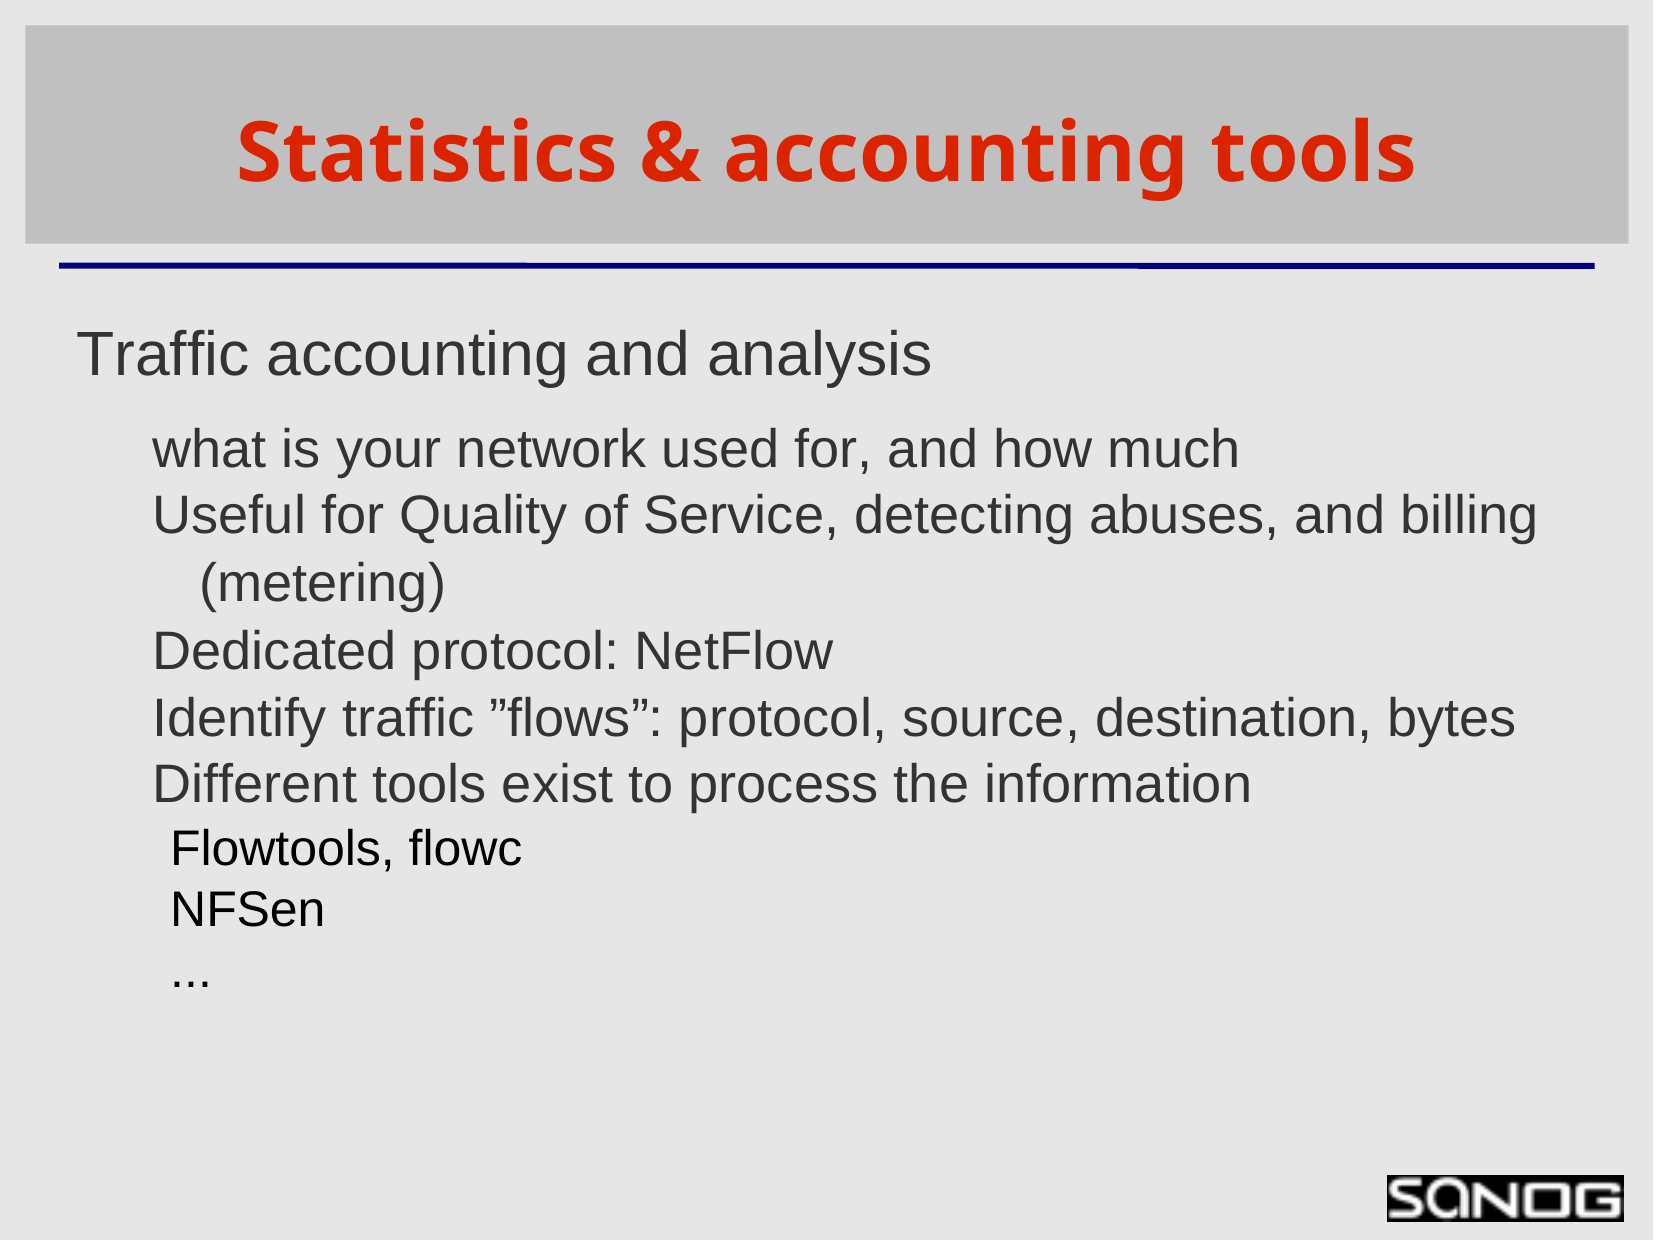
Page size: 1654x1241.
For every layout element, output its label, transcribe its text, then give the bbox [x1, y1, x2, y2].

list Traffic accounting and analysis what is your network used for, and how much Useful for Quality of Service, detecting abuses, and billing (metering)‏ Dedicated protocol: NetFlow Identify traffic ”flows”: protocol, source, destination, bytes Different tools exist to process the information Flowtools, flowc NFSen ... [59, 322, 1595, 1132]
title Statistics & accounting tools [121, 46, 1534, 254]
picture [1387, 1175, 1624, 1222]
